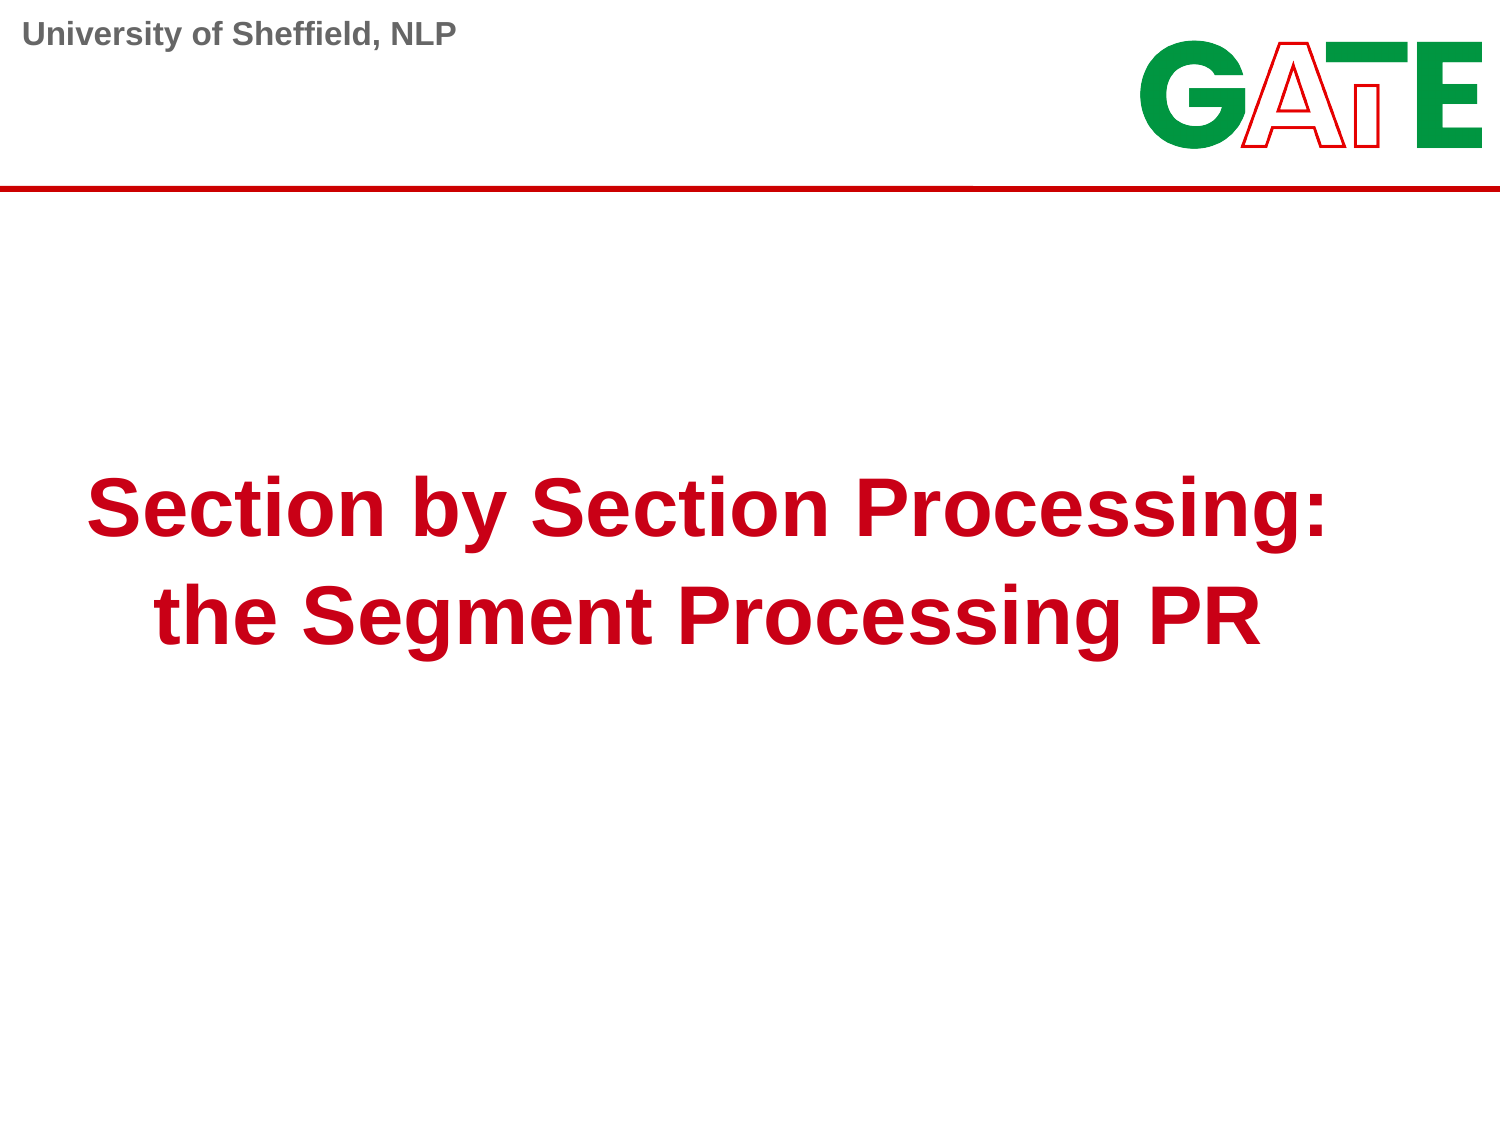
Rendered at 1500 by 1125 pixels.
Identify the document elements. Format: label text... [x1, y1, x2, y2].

picture [1381, 23, 1489, 166]
text_box Section by Section Processing: the Segment Processing PR [37, 7, 1381, 1100]
